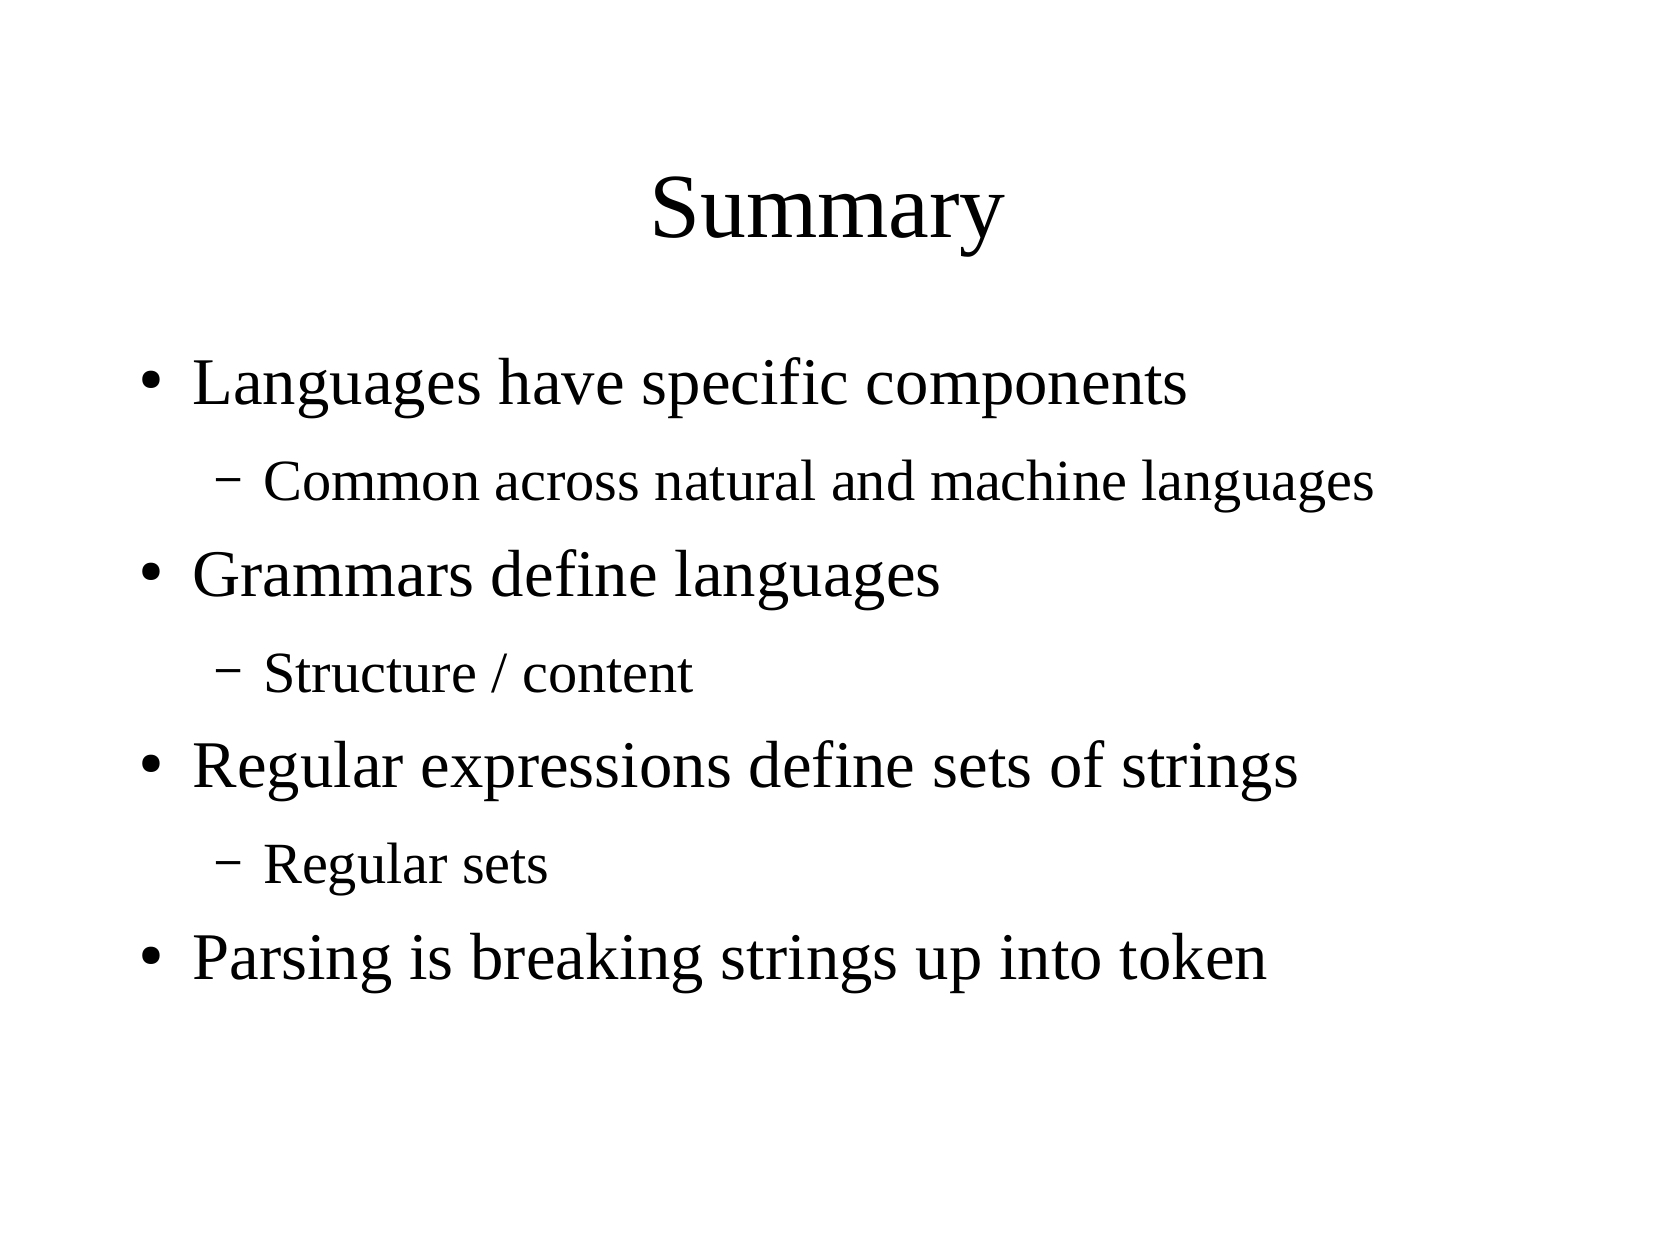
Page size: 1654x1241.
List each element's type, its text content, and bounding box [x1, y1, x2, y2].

list Languages have specific components Common across natural and machine languages Grammars define languages Structure / content Regular expressions define sets of strings Regular sets Parsing is breaking strings up into token [121, 344, 1534, 1127]
title Summary [121, 102, 1534, 311]
